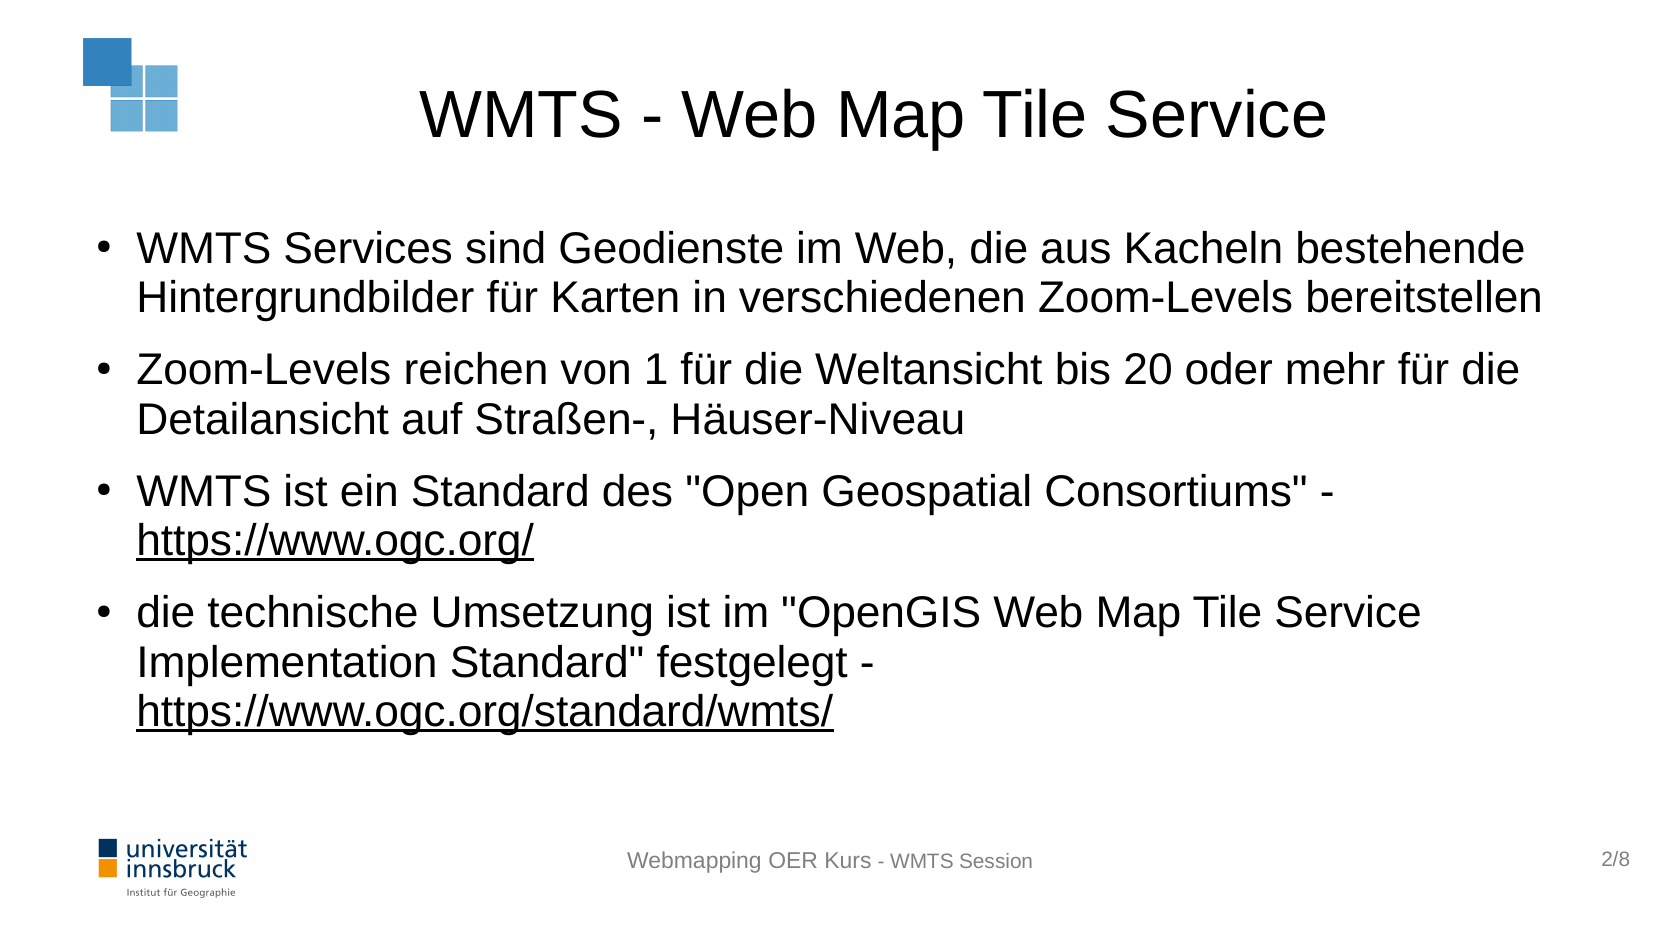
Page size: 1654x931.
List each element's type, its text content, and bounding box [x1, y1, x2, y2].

list WMTS Services sind Geodienste im Web, die aus Kacheln bestehende Hintergrundbilder für Karten in verschiedenen Zoom-Levels bereitstellen Zoom-Levels reichen von 1 für die Weltansicht bis 20 oder mehr für die Detailansicht auf Straßen-, Häuser-Niveau WMTS ist ein Standard des "Open Geospatial Consortiums" - https://www.ogc.org/ die technische Umsetzung ist im "OpenGIS Web Map Tile Service Implementation Standard" festgelegt - https://www.ogc.org/standard/wmts/ [82, 223, 1560, 785]
picture [82, 822, 263, 912]
title WMTS - Web Map Tile Service [206, 37, 1542, 193]
picture [82, 37, 178, 132]
